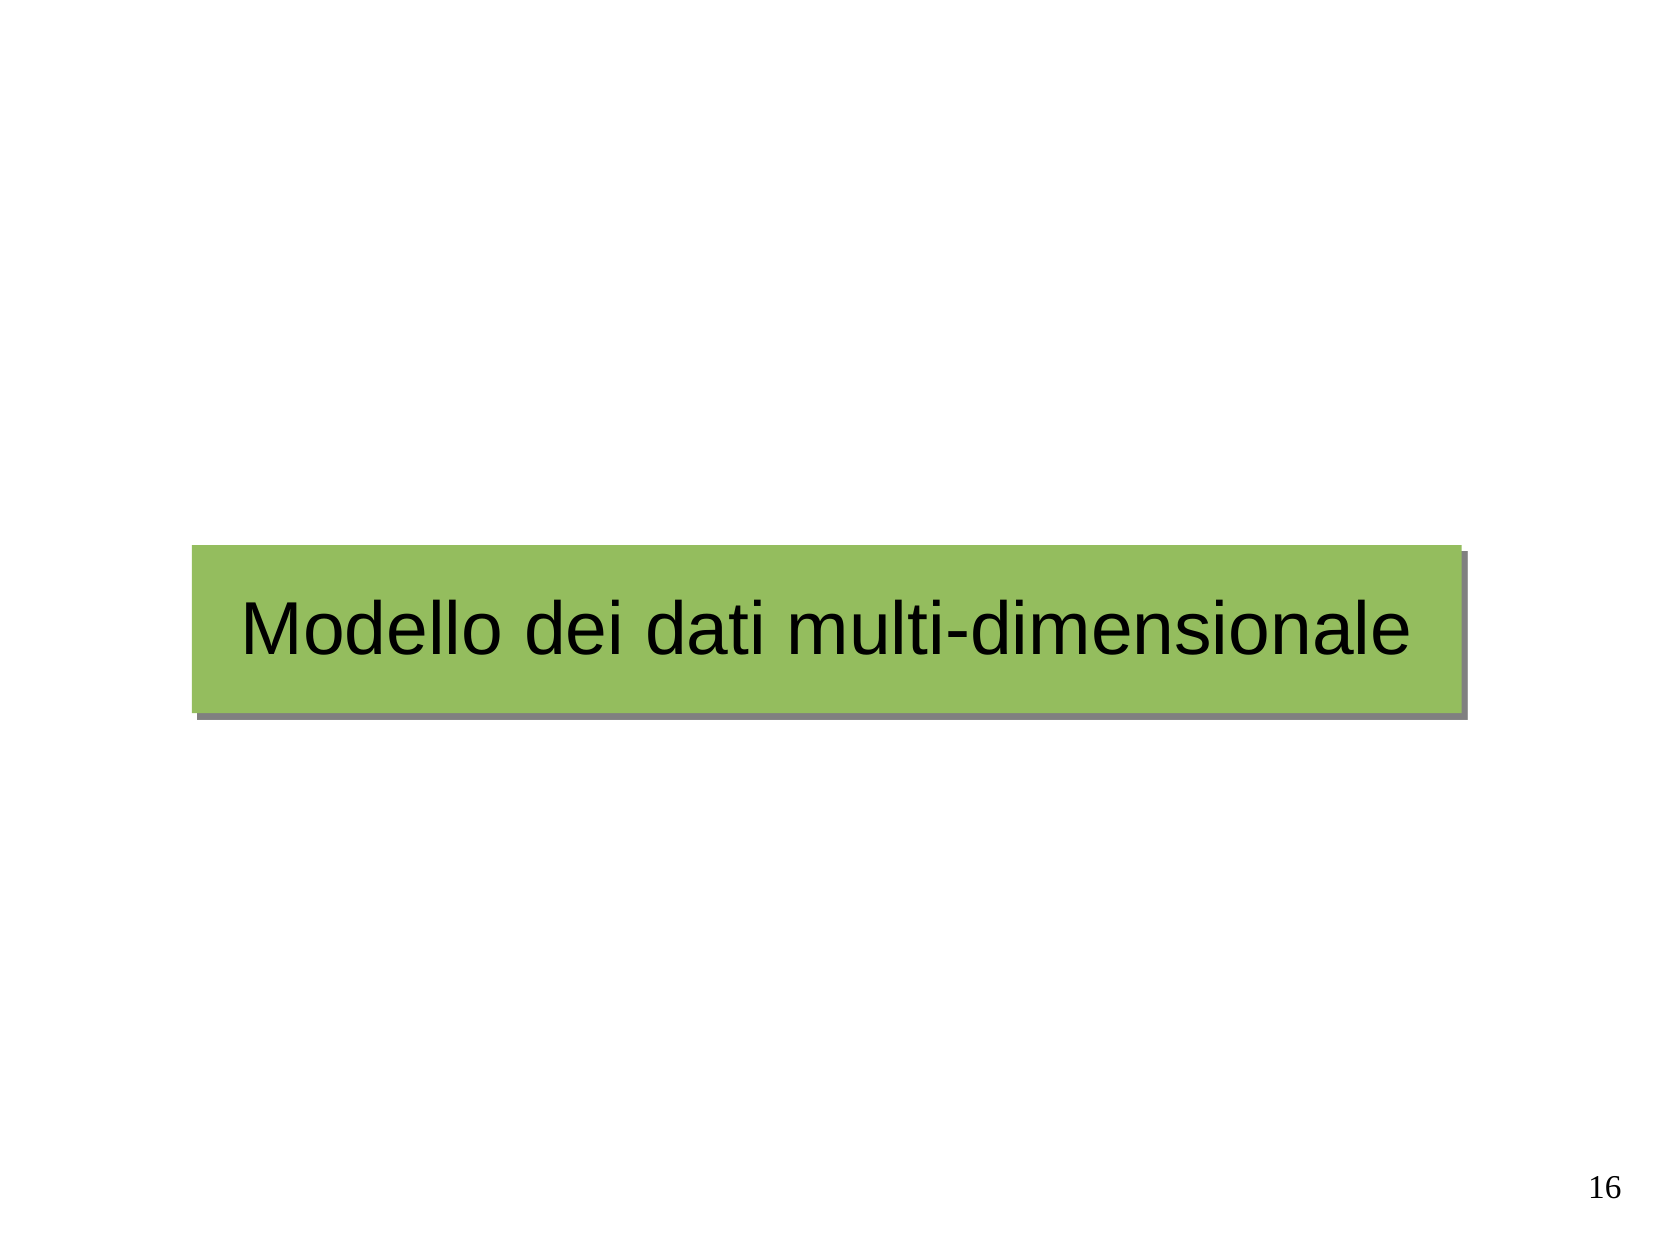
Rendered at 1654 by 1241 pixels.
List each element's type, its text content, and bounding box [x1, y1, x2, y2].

text_box Modello dei dati multi-dimensionale [191, 545, 1462, 714]
